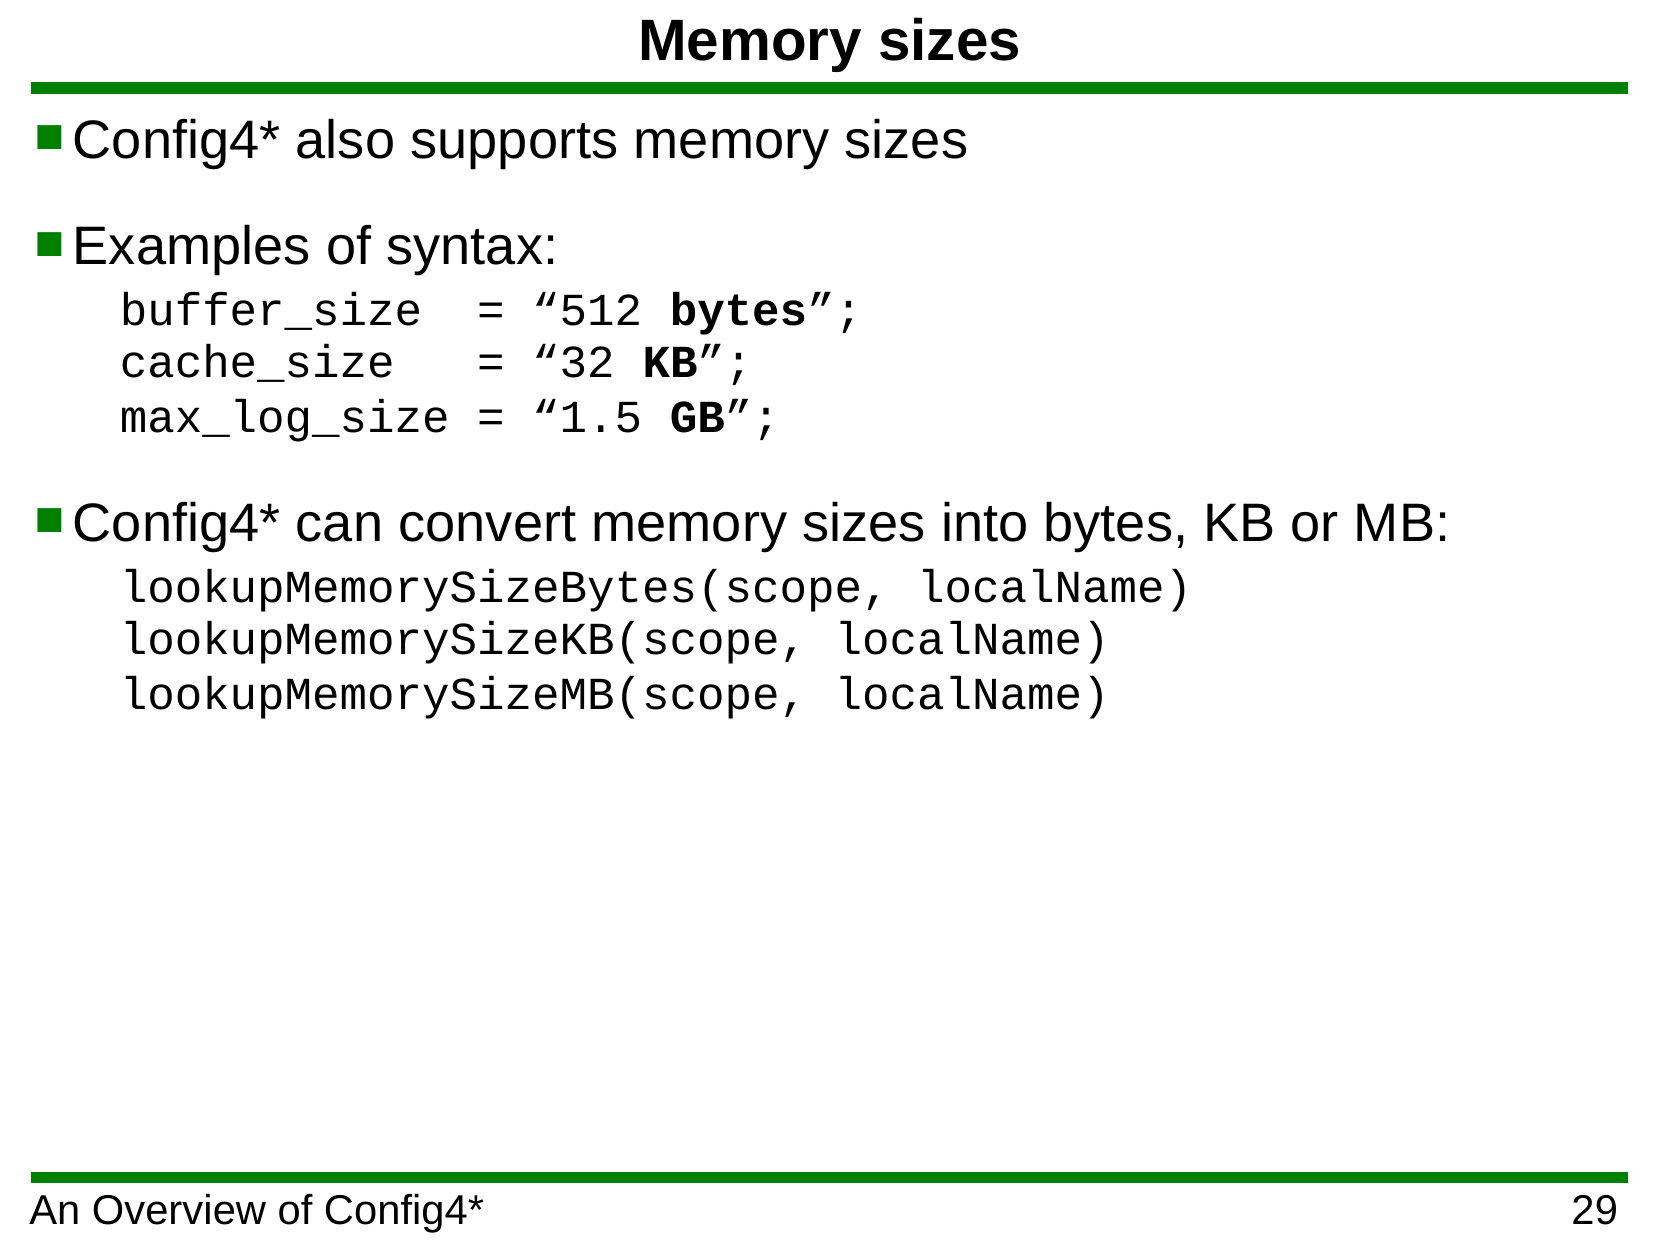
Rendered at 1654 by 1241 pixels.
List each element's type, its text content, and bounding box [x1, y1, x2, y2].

title Memory sizes [31, 7, 1629, 73]
list Config4* also supports memory sizes Examples of syntax: buffer_size = “512 bytes”; cache_size = “32 KB”; max_log_size = “1.5 GB”; Config4* can convert memory sizes into bytes, KB or MB: lookupMemorySizeBytes(scope, localName) lookupMemorySizeKB(scope, localName) lookupMemorySizeMB(scope, localName) [31, 109, 1629, 1146]
